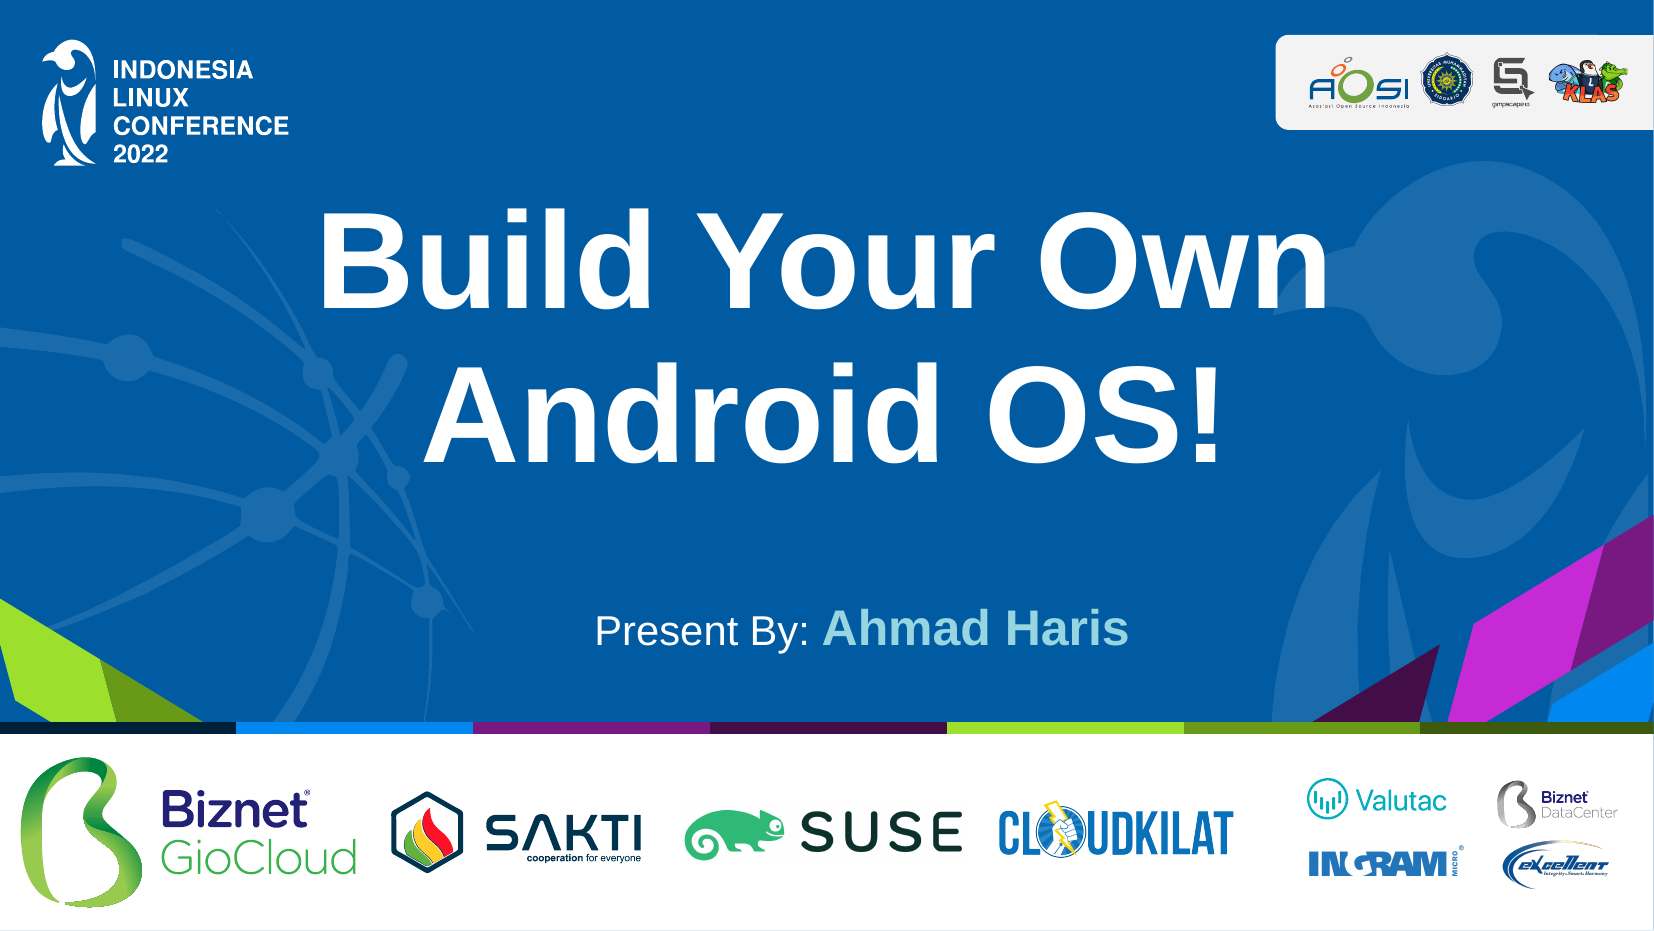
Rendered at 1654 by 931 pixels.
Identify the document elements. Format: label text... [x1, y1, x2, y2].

picture [1548, 60, 1628, 103]
picture [626, 855, 634, 862]
picture [1496, 840, 1620, 890]
picture [1420, 52, 1474, 58]
picture [601, 855, 616, 859]
picture [1309, 845, 1465, 877]
list Present By: Ahmad Haris [376, 617, 1277, 676]
picture [999, 800, 1234, 858]
picture [682, 799, 965, 865]
title Build Your Own Android OS! [112, 58, 1538, 617]
